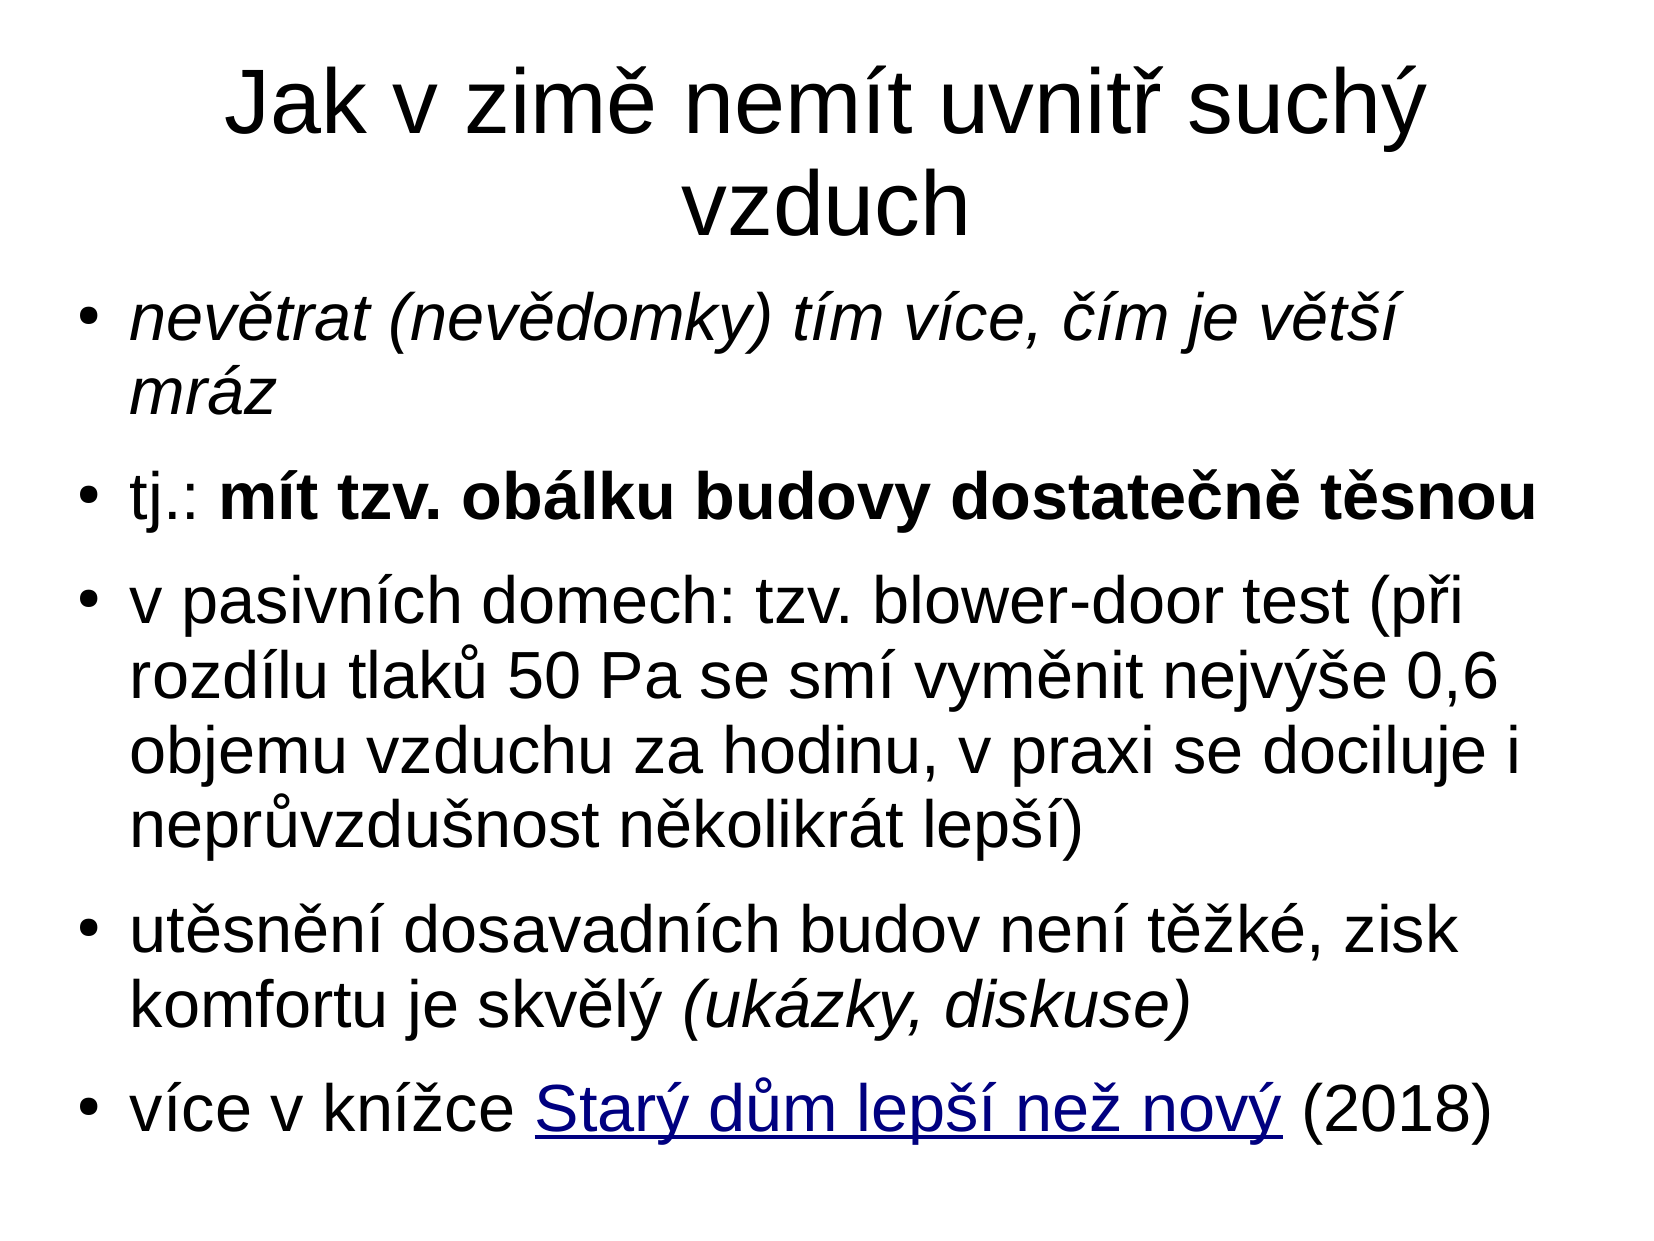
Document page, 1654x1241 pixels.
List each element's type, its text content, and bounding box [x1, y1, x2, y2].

list nevětrat (nevědomky) tím více, čím je větší mráz tj.: mít tzv. obálku budovy dostatečně těsnou v pasivních domech: tzv. blower-door test (při rozdílu tlaků 50 Pa se smí vyměnit nejvýše 0,6 objemu vzduchu za hodinu, v praxi se dociluje i neprůvzdušnost několikrát lepší) utěsnění dosavadních budov není těžké, zisk komfortu je skvělý (ukázky, diskuse) více v knížce Starý dům lepší než nový (2018) [59, 279, 1548, 1146]
title Jak v zimě nemít uvnitř suchý vzduch [82, 49, 1571, 257]
